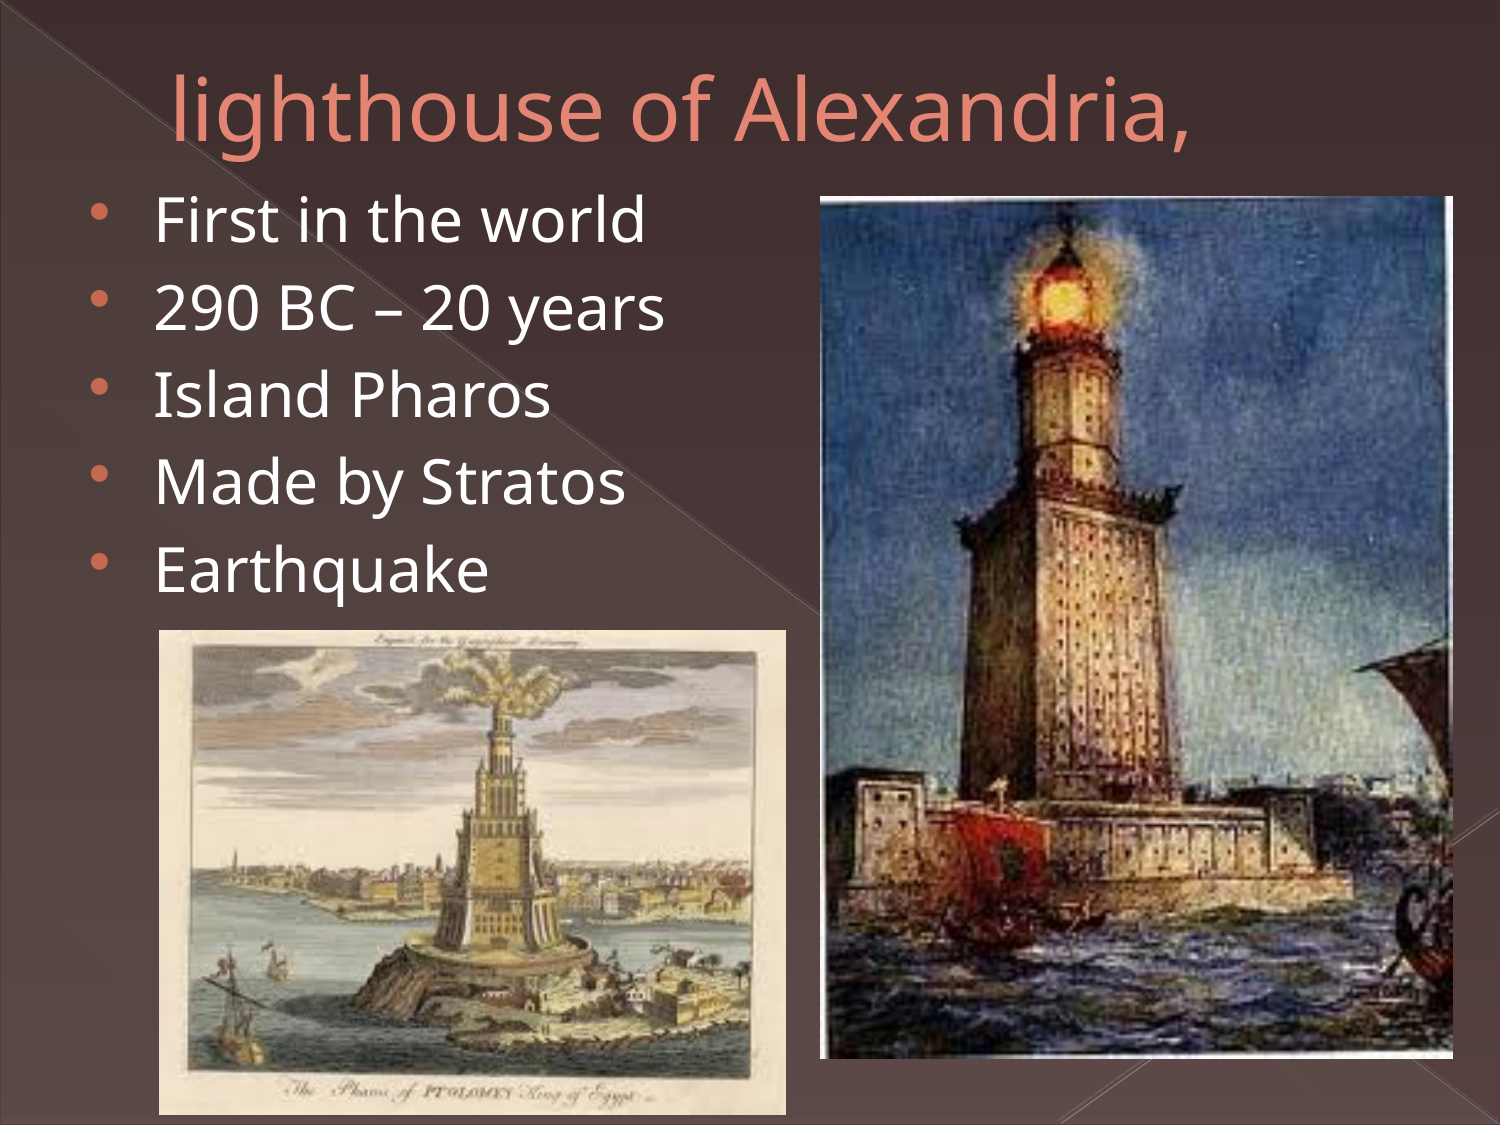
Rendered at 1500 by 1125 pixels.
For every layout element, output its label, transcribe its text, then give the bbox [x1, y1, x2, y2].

list First in the world 290 BC – 20 years Island Pharos Made by Stratos Earthquake [65, 172, 1416, 923]
picture [820, 196, 1453, 1059]
picture [159, 630, 786, 1115]
title lighthouse of Alexandria, [75, 43, 1425, 196]
